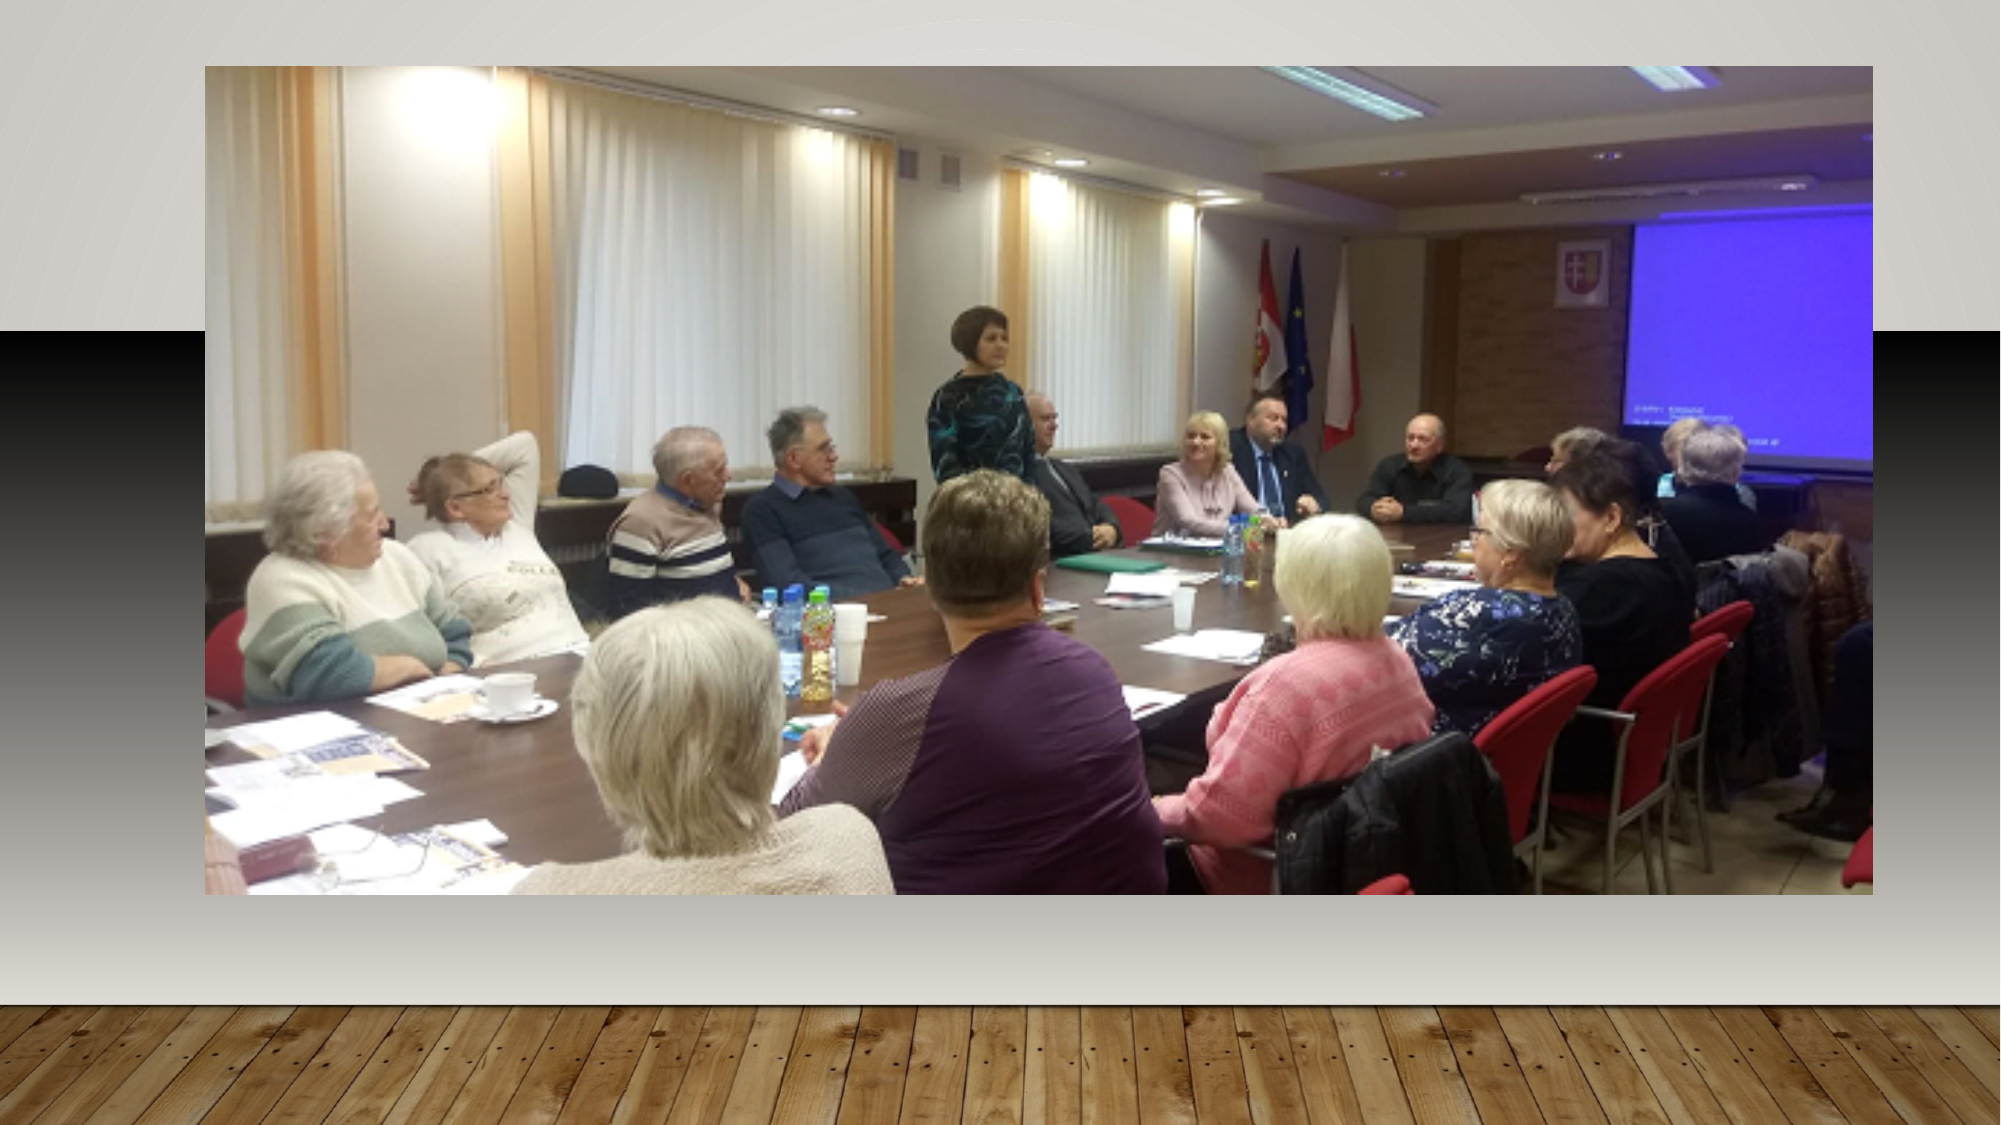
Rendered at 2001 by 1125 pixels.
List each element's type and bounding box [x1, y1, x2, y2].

picture [205, 66, 1873, 896]
